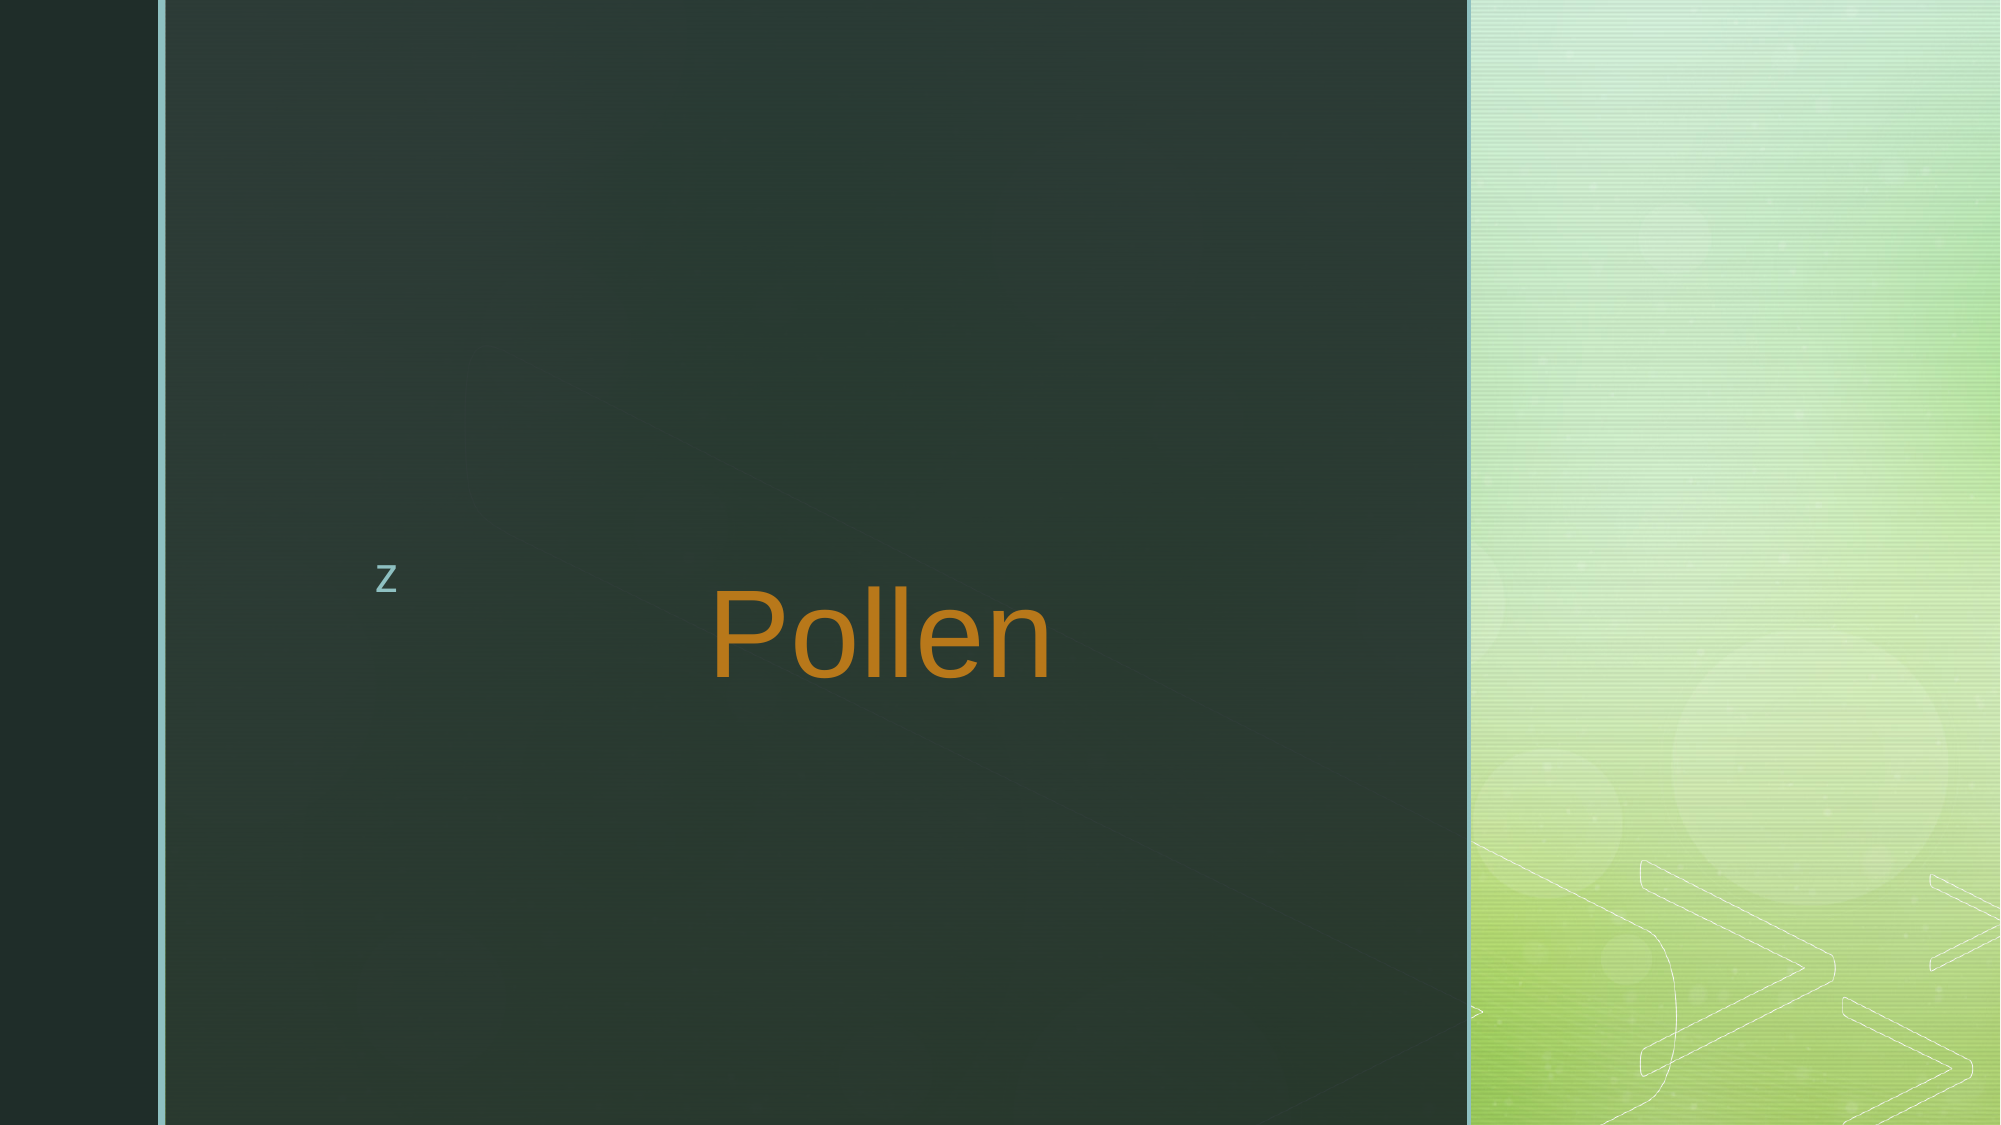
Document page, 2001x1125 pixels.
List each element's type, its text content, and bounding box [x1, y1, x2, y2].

title Pollen [428, 562, 1334, 935]
